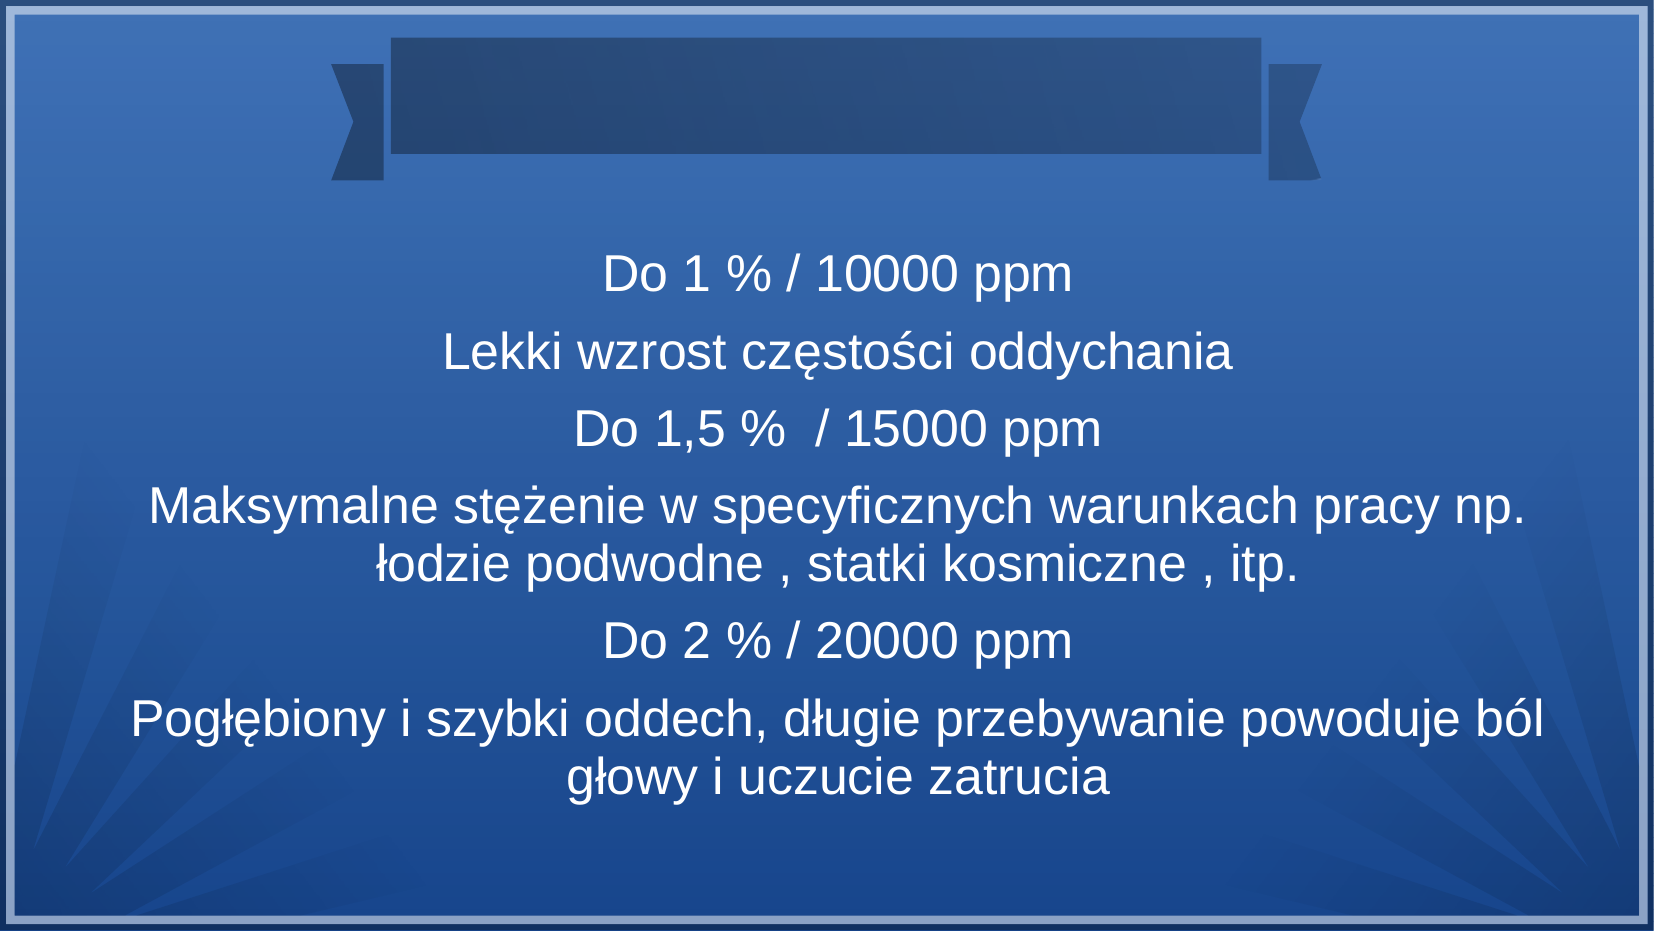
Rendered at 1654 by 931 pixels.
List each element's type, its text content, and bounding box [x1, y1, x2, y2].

list Do 1 % / 10000 ppm Lekki wzrost częstości oddychania Do 1,5 % / 15000 ppm Maksymalne stężenie w specyficznych warunkach pracy np. łodzie podwodne , statki kosmiczne , itp. Do 2 % / 20000 ppm Pogłębiony i szybki oddech, długie przebywanie powoduje ból głowy i uczucie zatrucia [94, 106, 1583, 815]
